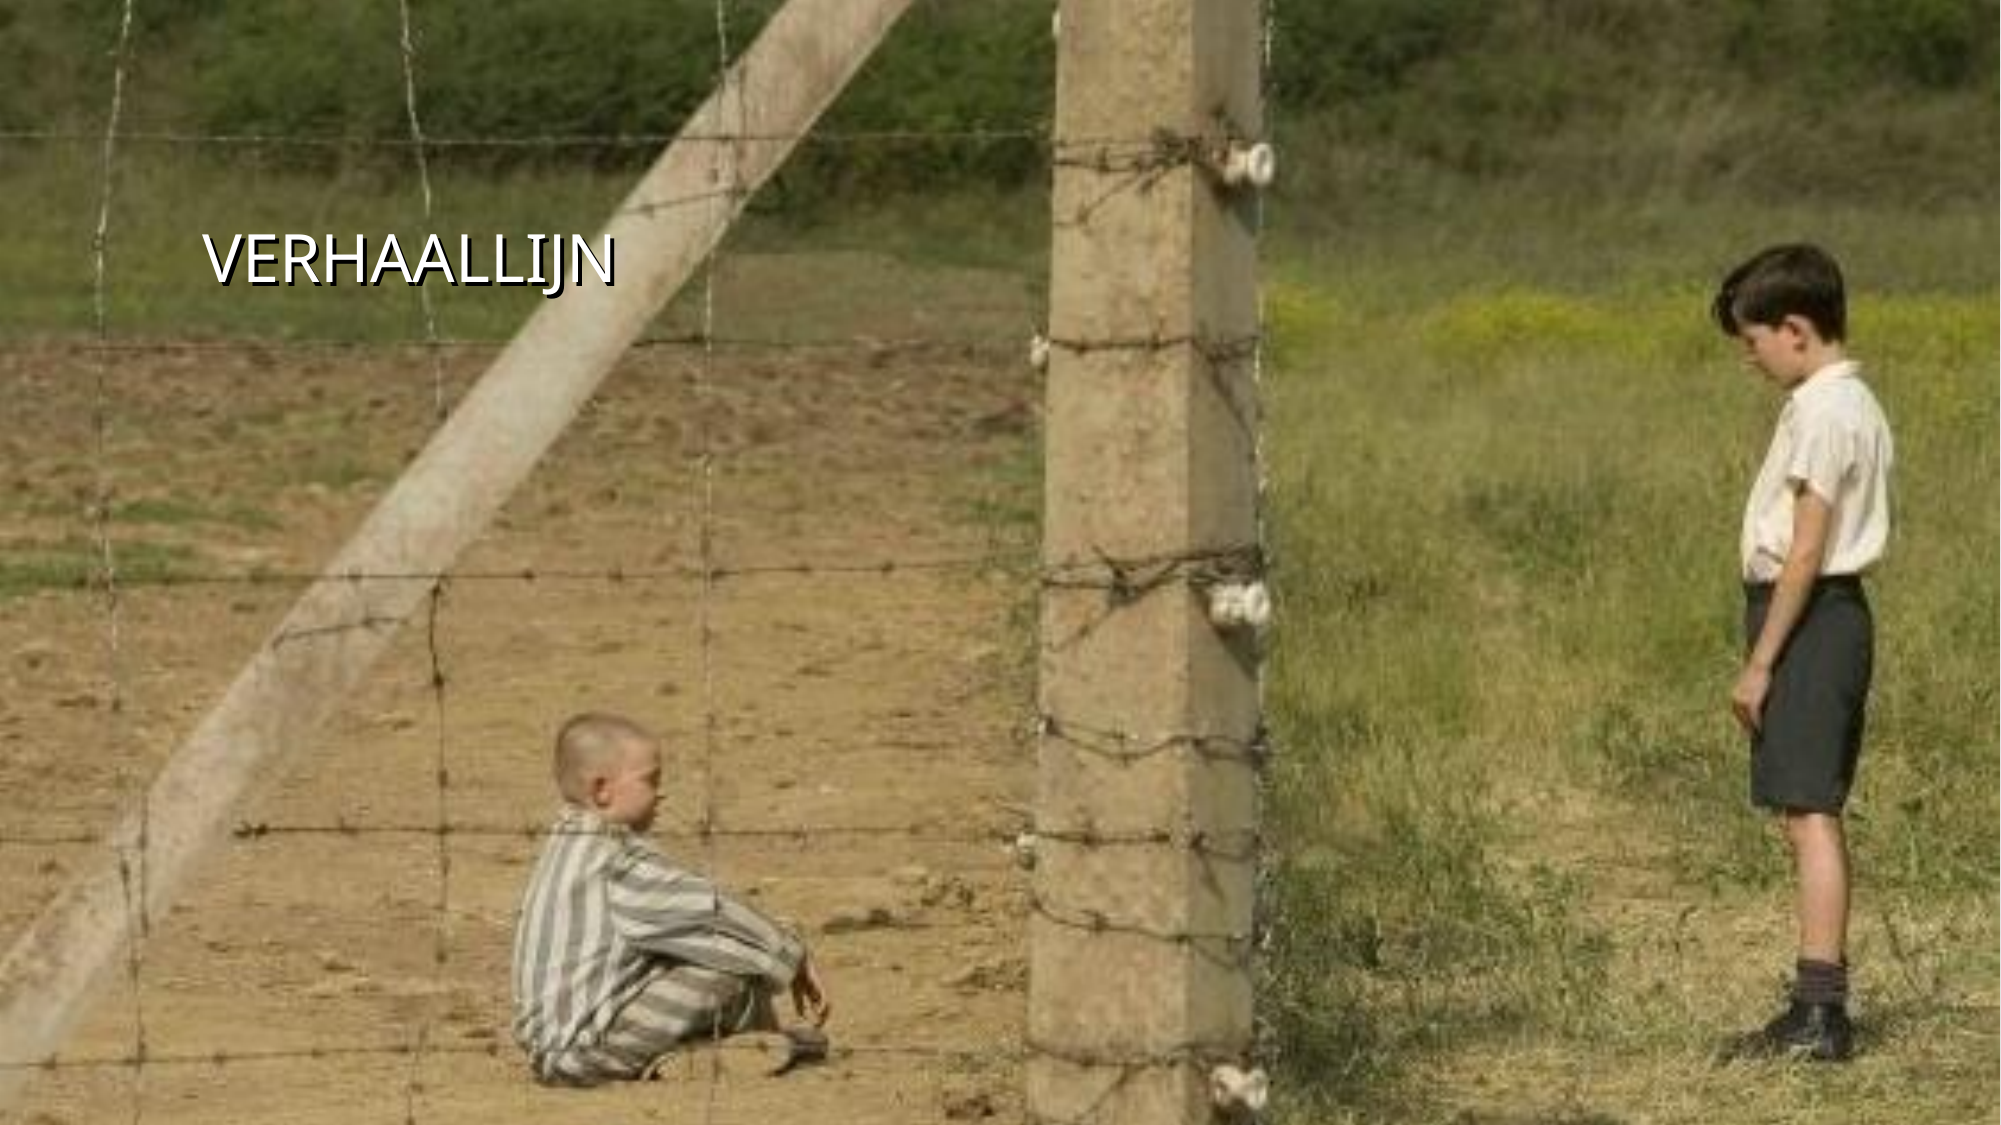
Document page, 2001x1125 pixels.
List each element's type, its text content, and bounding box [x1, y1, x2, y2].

title verhaallijn [187, 99, 1813, 413]
picture [0, 0, 2000, 1125]
